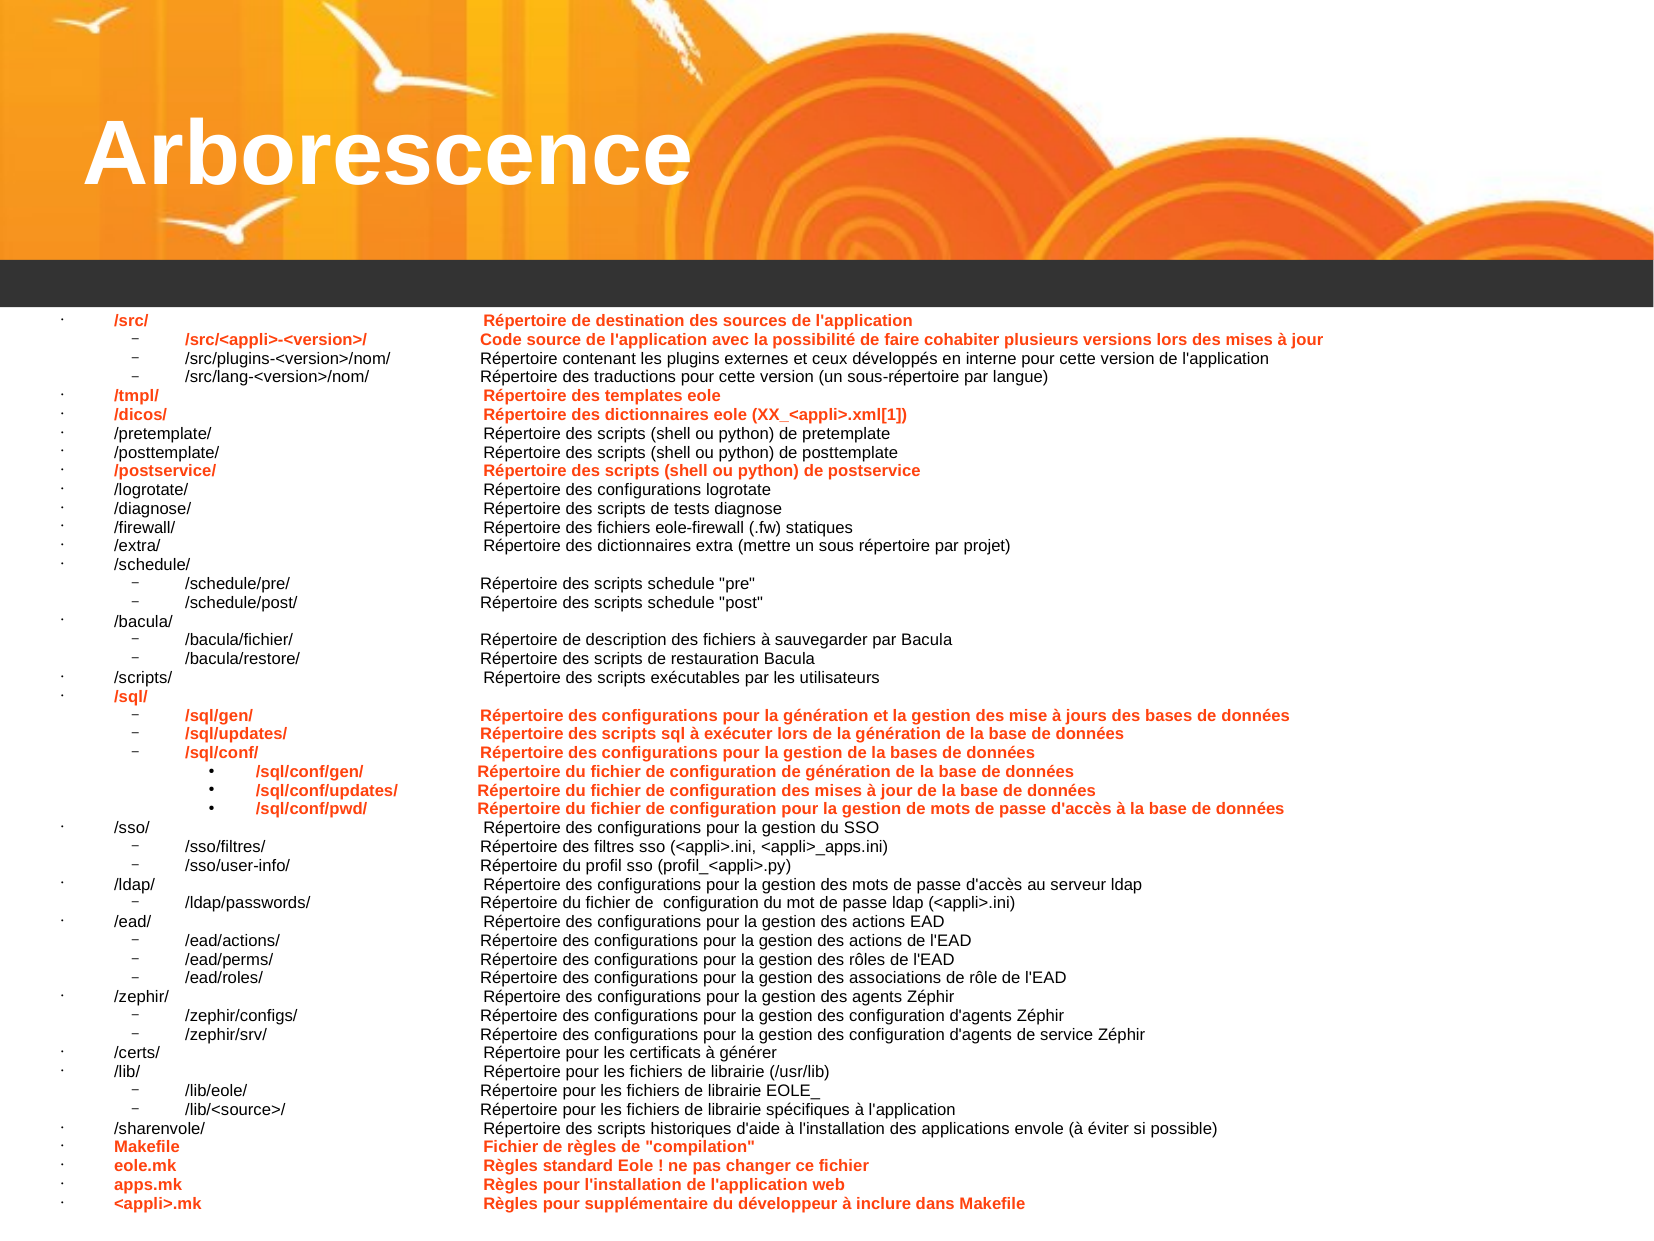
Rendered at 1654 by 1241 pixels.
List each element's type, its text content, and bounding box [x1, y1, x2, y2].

title Arborescence [82, 49, 1571, 257]
list /src/ Répertoire de destination des sources de l'application /src/<appli>-<version>/ Code source de l'application avec la possibilité de faire cohabiter plusieurs versions lors des mises à jour /src/plugins-<version>/nom/ Répertoire contenant les plugins externes et ceux développés en interne pour cette version de l'application /src/lang-<version>/nom/ Répertoire des traductions pour cette version (un sous-répertoire par langue) /tmpl/ Répertoire des templates eole /dicos/ Répertoire des dictionnaires eole (XX_<appli>.xml[1]) /pretemplate/ Répertoire des scripts (shell ou python) de pretemplate /posttemplate/ Répertoire des scripts (shell ou python) de posttemplate /postservice/ Répertoire des scripts (shell ou python) de postservice /logrotate/ Répertoire des configurations logrotate /diagnose/ Répertoire des scripts de tests diagnose /firewall/ Répertoire des fichiers eole-firewall (.fw) statiques /extra/ Répertoire des dictionnaires extra (mettre un sous répertoire par projet) /schedule/ /schedule/pre/ Répertoire des scripts schedule "pre" /schedule/post/ Répertoire des scripts schedule "post" /bacula/ /bacula/fichier/ Répertoire de description des fichiers à sauvegarder par Bacula /bacula/restore/ Répertoire des scripts de restauration Bacula /scripts/ Répertoire des scripts exécutables par les utilisateurs /sql/ /sql/gen/ Répertoire des configurations pour la génération et la gestion des mise à jours des bases de données /sql/updates/ Répertoire des scripts sql à exécuter lors de la génération de la base de données /sql/conf/ Répertoire des configurations pour la gestion de la bases de données /sql/conf/gen/ Répertoire du fichier de configuration de génération de la base de données /sql/conf/updates/ Répertoire du fichier de configuration des mises à jour de la base de données /sql/conf/pwd/ Répertoire du fichier de configuration pour la gestion de mots de passe d'accès à la base de données /sso/ Répertoire des configurations pour la gestion du SSO /sso/filtres/ Répertoire des filtres sso (<appli>.ini, <appli>_apps.ini) /sso/user-info/ Répertoire du profil sso (profil_<appli>.py) /ldap/ Répertoire des configurations pour la gestion des mots de passe d'accès au serveur ldap /ldap/passwords/ Répertoire du fichier de configuration du mot de passe ldap (<appli>.ini) /ead/ Répertoire des configurations pour la gestion des actions EAD /ead/actions/ Répertoire des configurations pour la gestion des actions de l'EAD /ead/perms/ Répertoire des configurations pour la gestion des rôles de l'EAD /ead/roles/ Répertoire des configurations pour la gestion des associations de rôle de l'EAD /zephir/ Répertoire des configurations pour la gestion des agents Zéphir /zephir/configs/ Répertoire des configurations pour la gestion des configuration d'agents Zéphir /zephir/srv/ Répertoire des configurations pour la gestion des configuration d'agents de service Zéphir /certs/ Répertoire pour les certificats à générer /lib/ Répertoire pour les fichiers de librairie (/usr/lib) /lib/eole/ Répertoire pour les fichiers de librairie EOLE_ /lib/<source>/ Répertoire pour les fichiers de librairie spécifiques à l'application /sharenvole/ Répertoire des scripts historiques d'aide à l'installation des applications envole (à éviter si possible) Makefile Fichier de règles de "compilation" eole.mk Règles standard Eole ! ne pas changer ce fichier apps.mk Règles pour l'installation de l'application web <appli>.mk Règles pour supplémentaire du développeur à inclure dans Makefile [43, 311, 1579, 1241]
